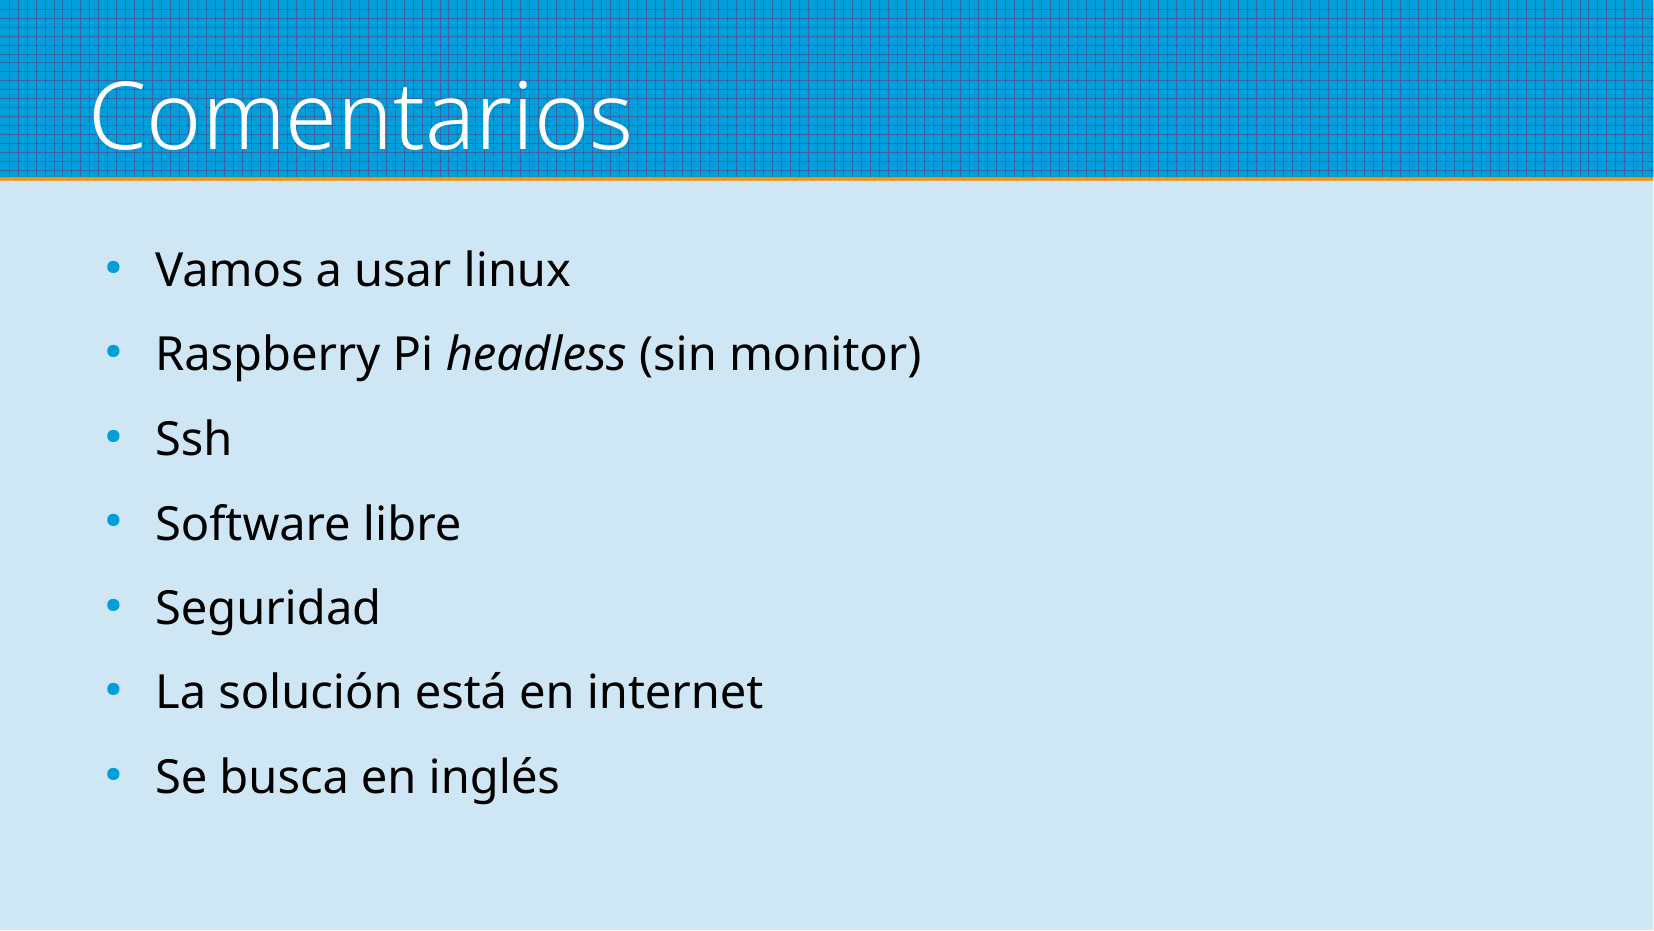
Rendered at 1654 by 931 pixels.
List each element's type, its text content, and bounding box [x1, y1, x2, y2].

title Comentarios [88, 14, 1565, 178]
list Vamos a usar linux Raspberry Pi headless (sin monitor) Ssh Software libre Seguridad La solución está en internet Se busca en inglés [88, 236, 1565, 812]
